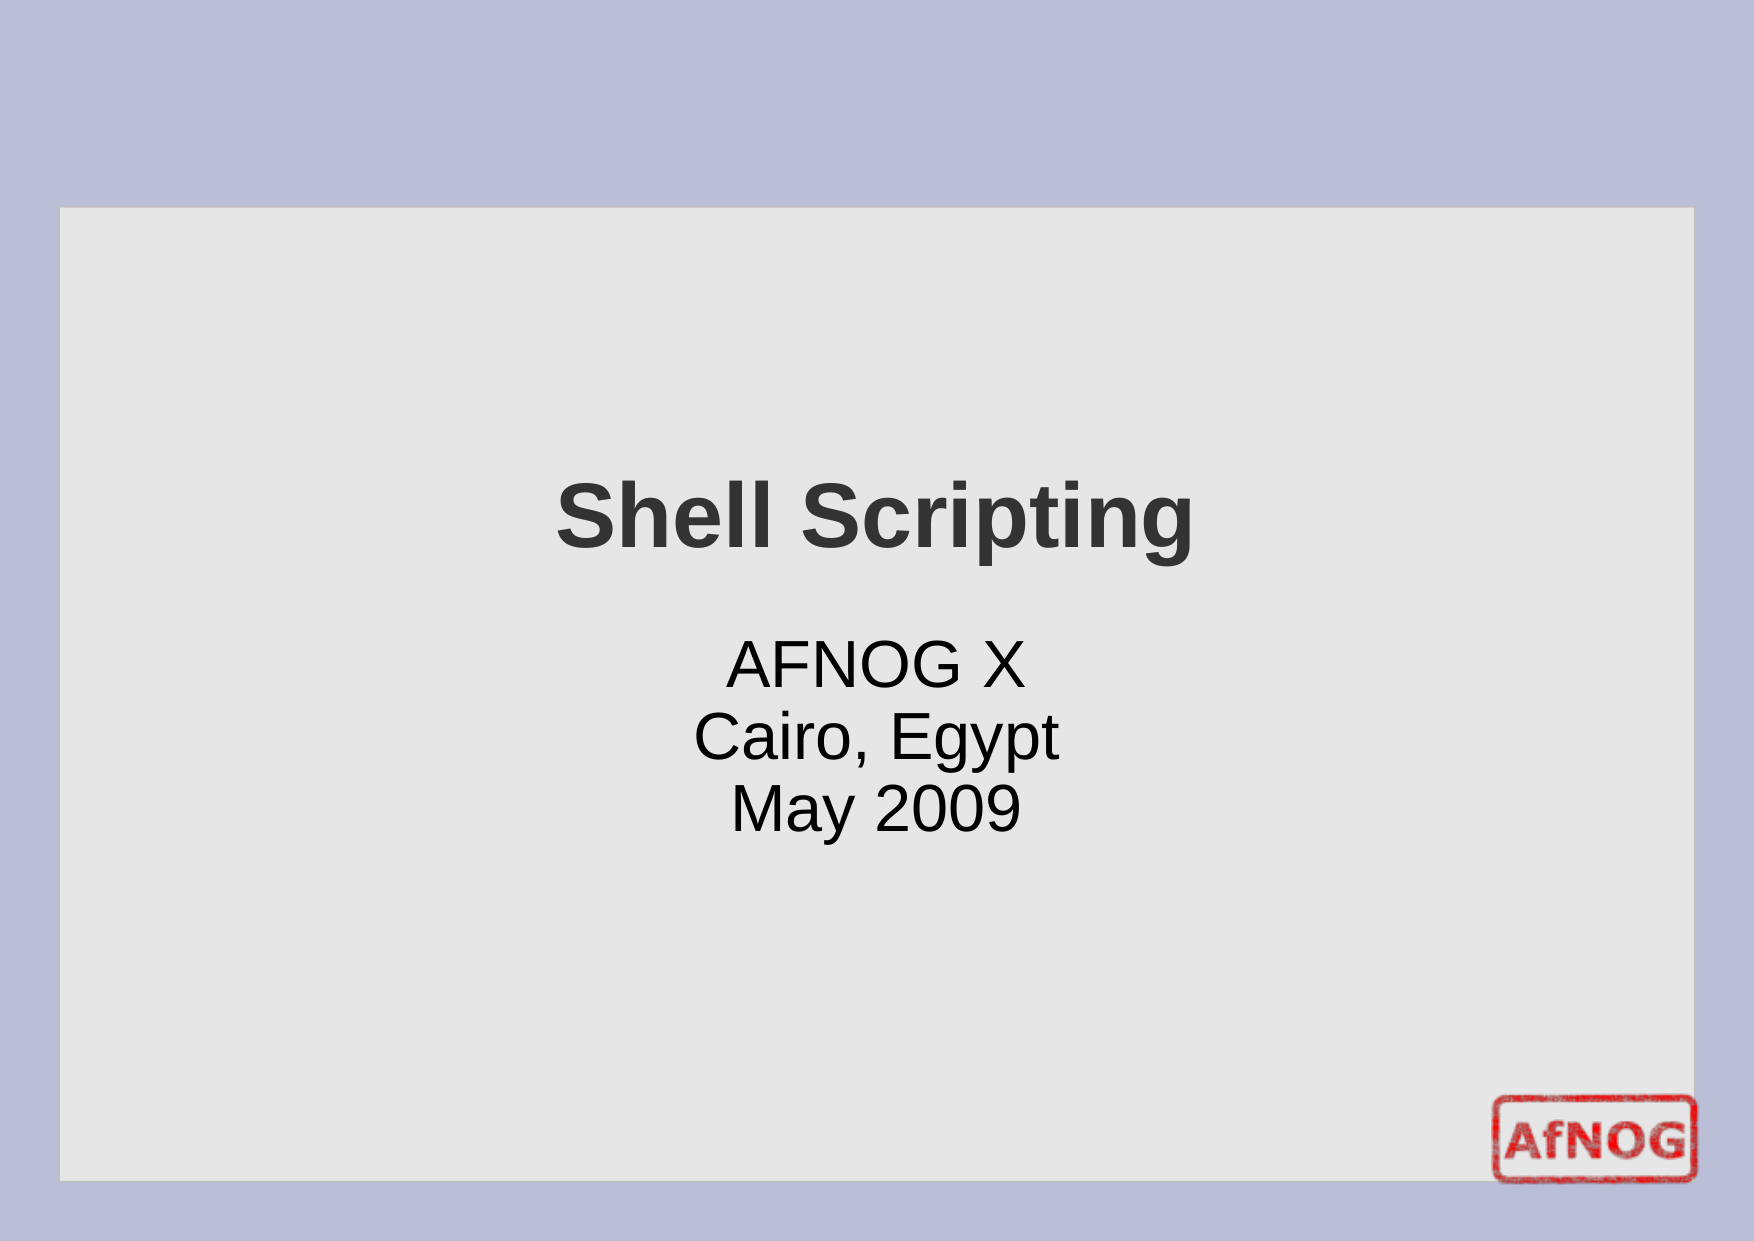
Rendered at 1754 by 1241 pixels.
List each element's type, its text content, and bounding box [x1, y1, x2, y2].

picture [1490, 1092, 1701, 1188]
text_box [59, 206, 1695, 1182]
title Shell Scripting [131, 333, 1623, 704]
list AFNOG X Cairo, Egypt May 2009 [262, 630, 1491, 1168]
